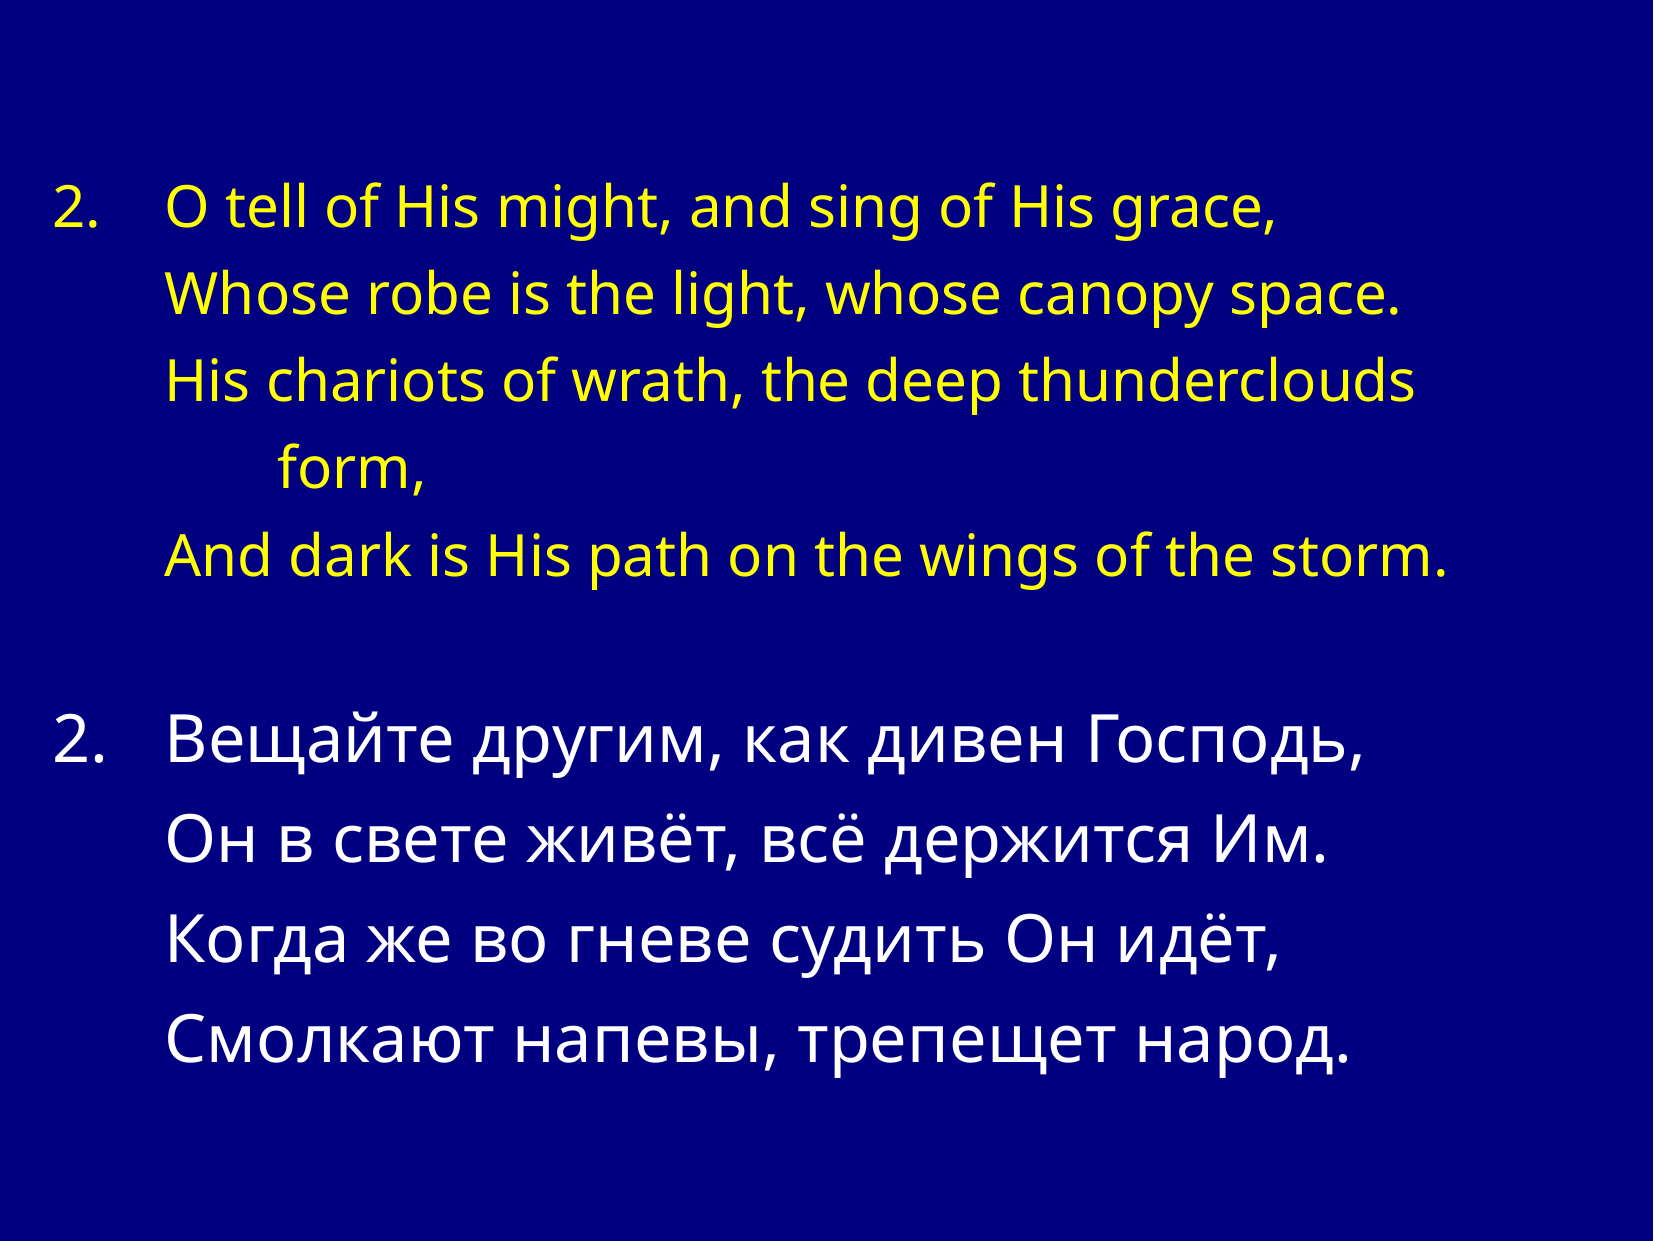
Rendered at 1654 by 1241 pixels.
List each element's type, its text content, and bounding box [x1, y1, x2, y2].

text_box 2. O tell of His might, and sing of His grace, Whose robe is the light, whose canopy space. His chariots of wrath, the deep thunderclouds form, And dark is His path on the wings of the storm. [37, 150, 1653, 638]
text_box 2. Вещайте другим, как дивен Господь, Он в свете живёт, всё держится Им. Когда же во гневе судить Он идёт, Смолкают напевы, трепещет народ. [37, 675, 1576, 1163]
